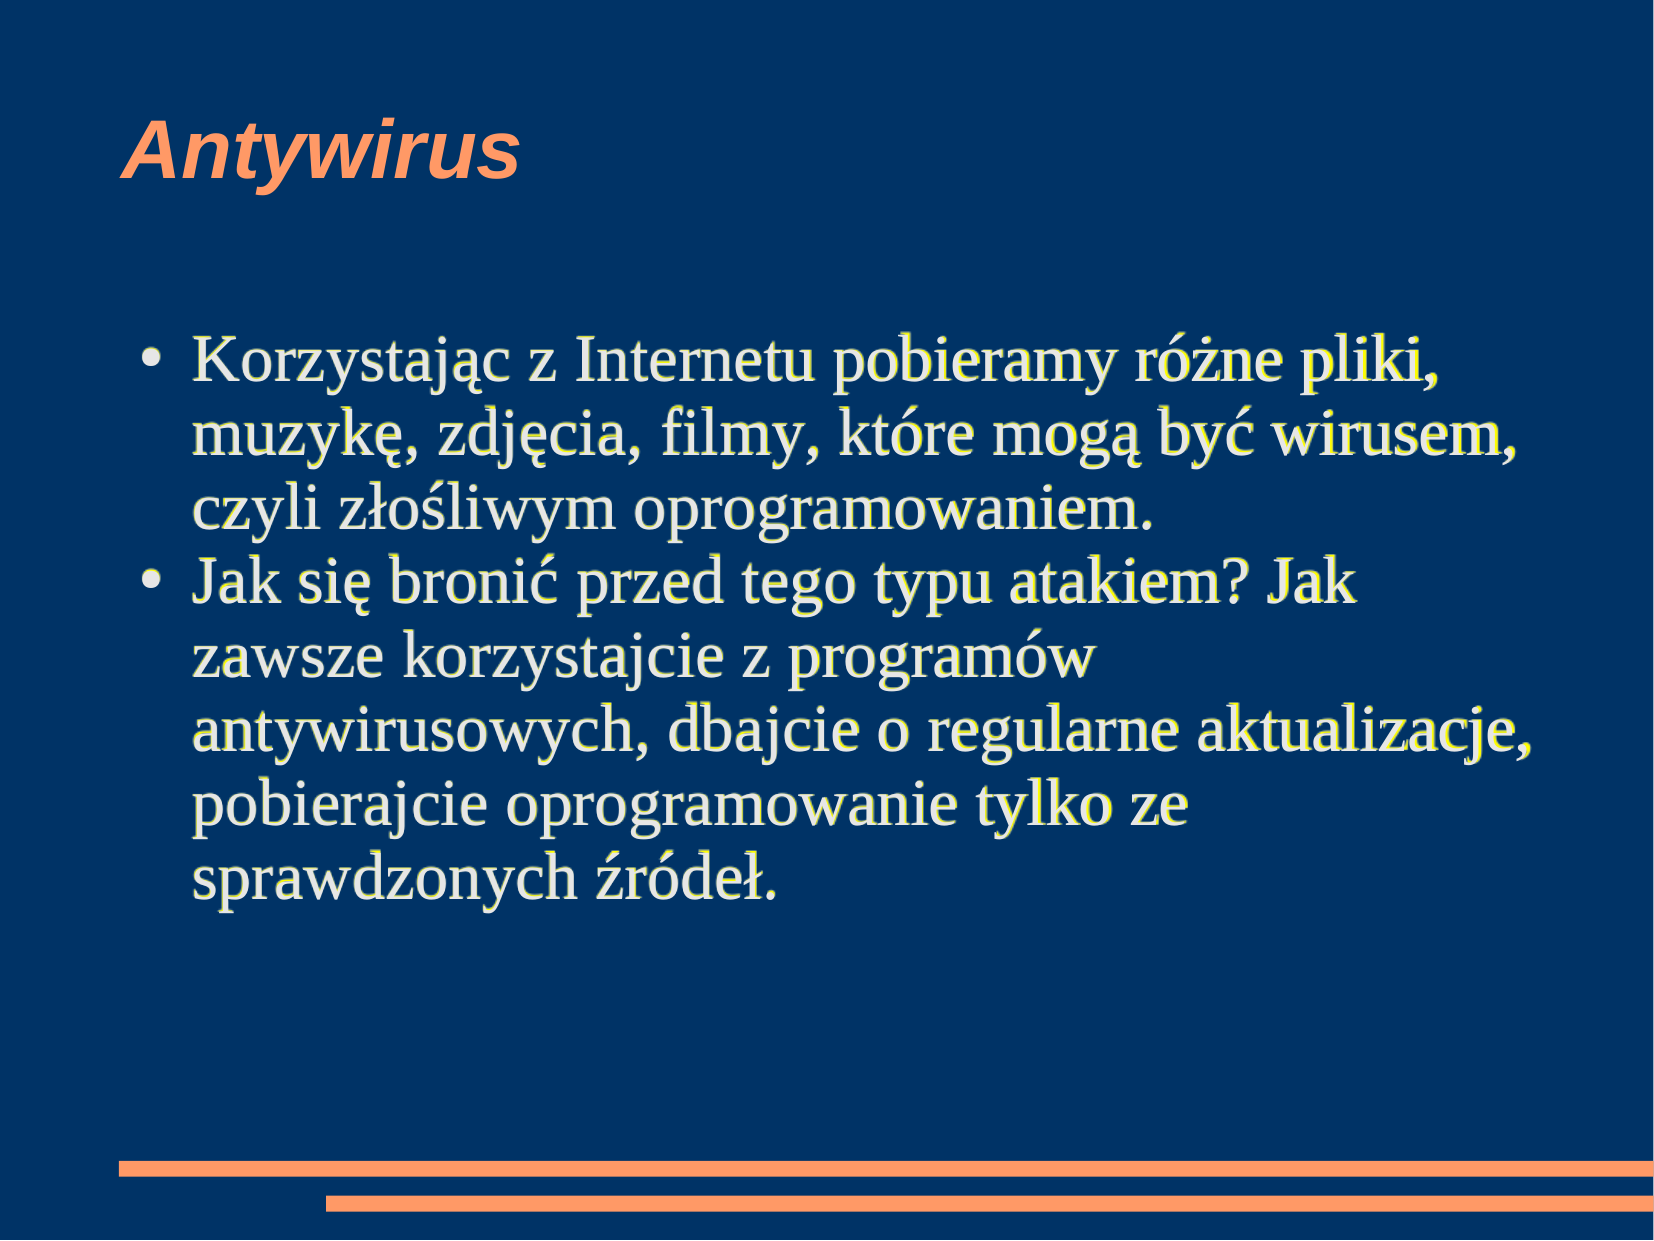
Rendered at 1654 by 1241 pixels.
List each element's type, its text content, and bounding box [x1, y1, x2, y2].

list Korzystając z Internetu pobieramy różne pliki, muzykę, zdjęcia, filmy, które mogą być wirusem, czyli złośliwym oprogramowaniem. Jak się bronić przed tego typu atakiem? Jak zawsze korzystajcie z programów antywirusowych, dbajcie o regularne aktualizacje, pobierajcie oprogramowanie tylko ze sprawdzonych źródeł. [121, 321, 1561, 1132]
title Antywirus [121, 46, 1534, 254]
